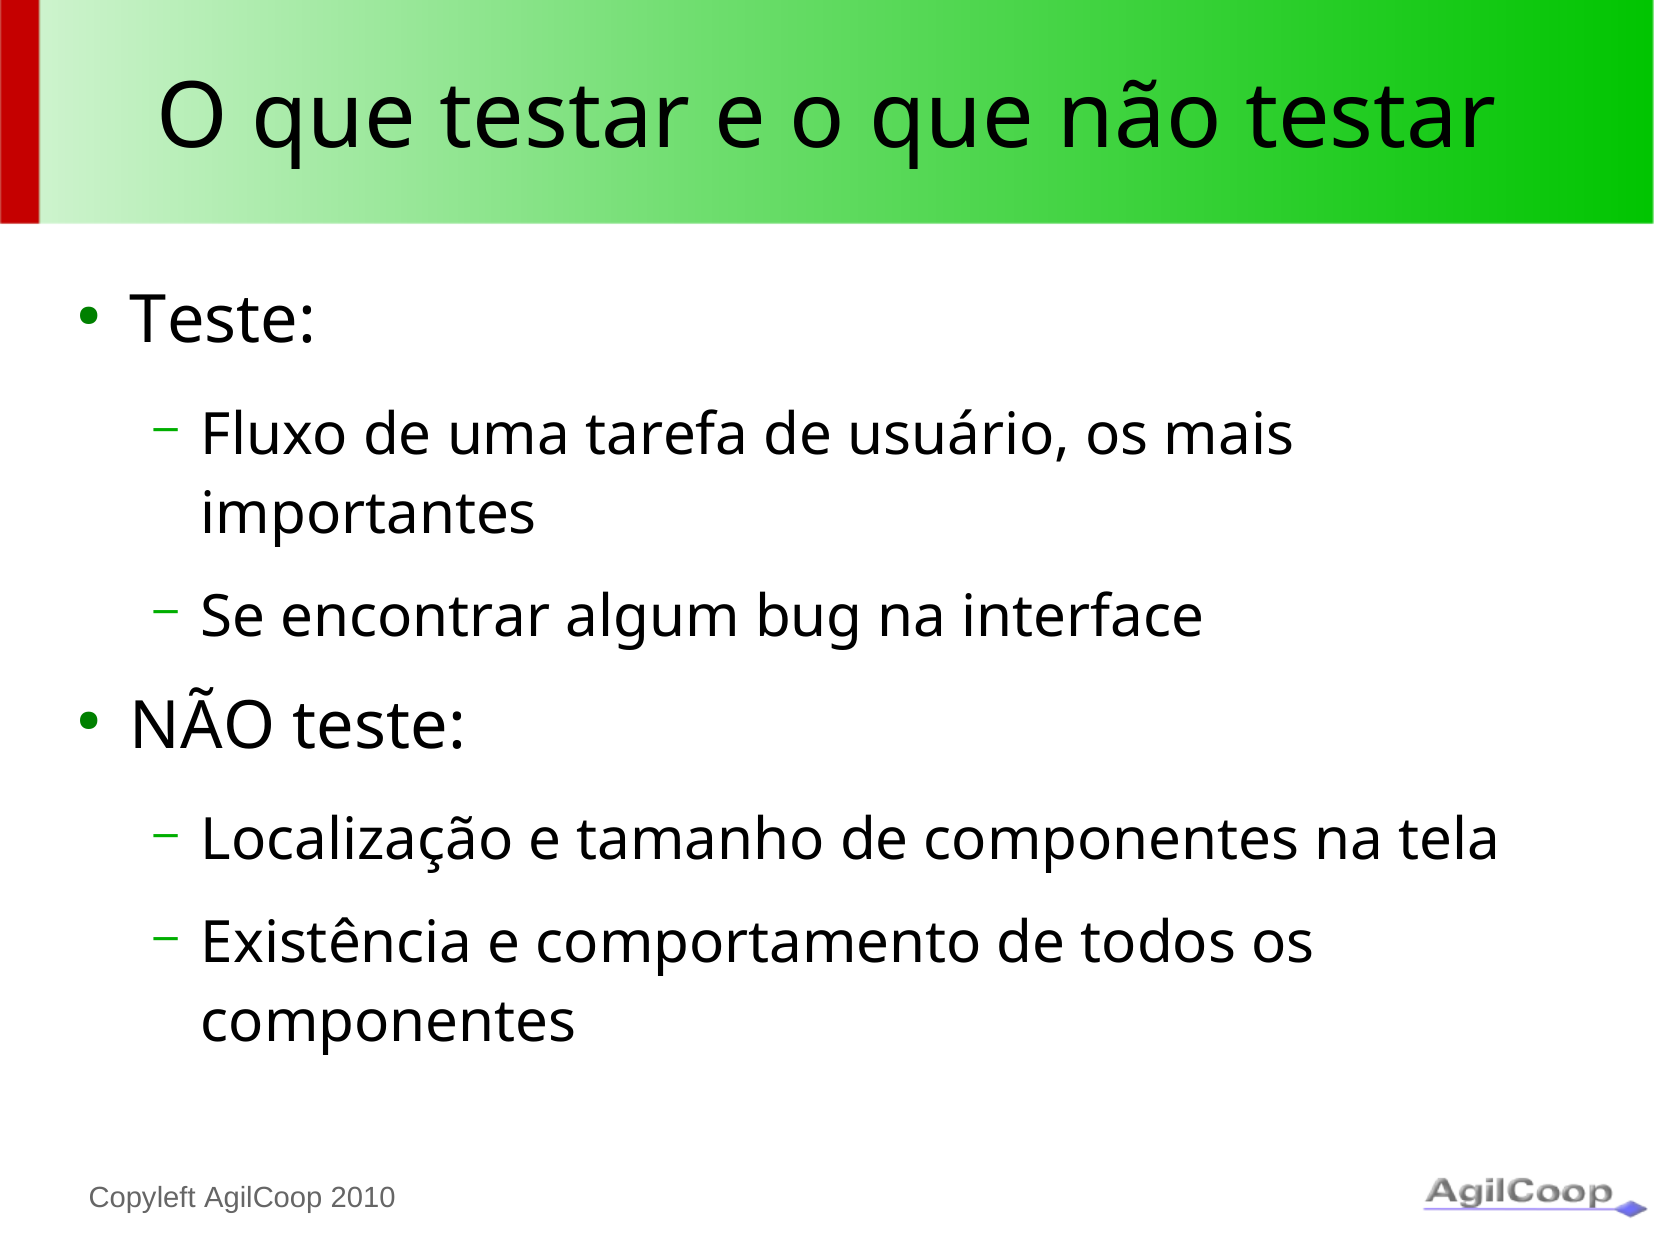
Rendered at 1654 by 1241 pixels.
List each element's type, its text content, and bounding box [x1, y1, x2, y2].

picture [0, 0, 1654, 1241]
list Teste: Fluxo de uma tarefa de usuário, os mais importantes Se encontrar algum bug na interface NÃO teste: Localização e tamanho de componentes na tela Existência e comportamento de todos os componentes [59, 271, 1607, 1108]
title O que testar e o que não testar [82, 8, 1571, 216]
